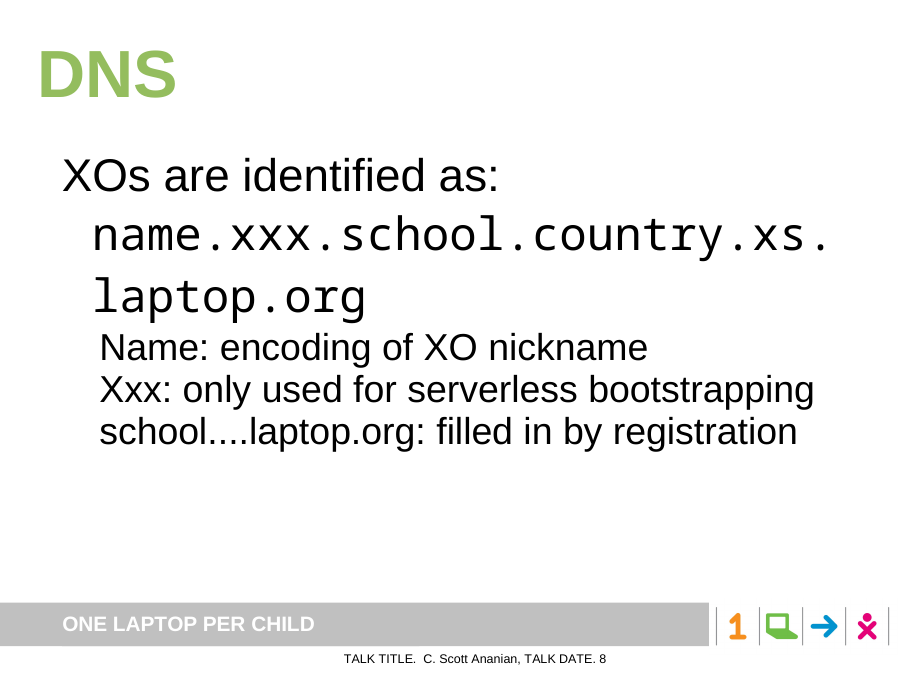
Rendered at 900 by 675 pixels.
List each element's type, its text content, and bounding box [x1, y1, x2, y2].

title DNS [37, 37, 856, 211]
picture [844, 598, 898, 655]
list XOs are identified as: name.xxx.school.country.xs.laptop.org Name: encoding of XO nickname Xxx: only used for serverless bootstrapping school....laptop.org: filled in by registration [61, 150, 844, 675]
